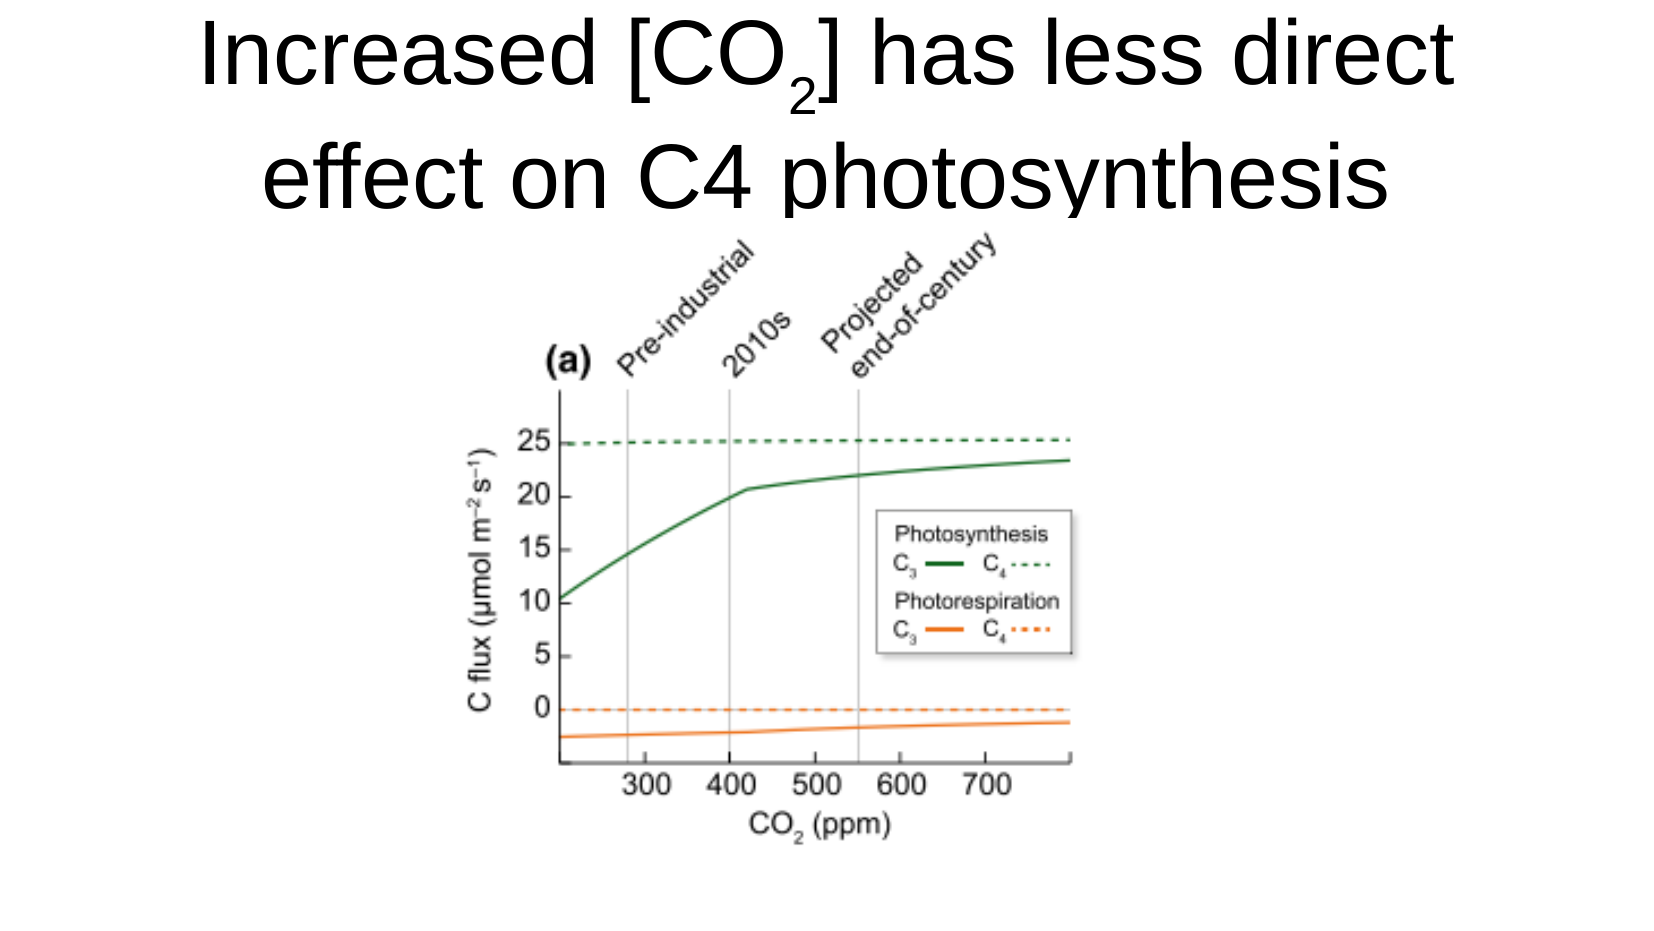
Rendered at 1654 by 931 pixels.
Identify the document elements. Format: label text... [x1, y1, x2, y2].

title Increased [CO2] has less direct effect on C4 photosynthesis [82, 1, 1571, 229]
picture [360, 218, 1141, 871]
